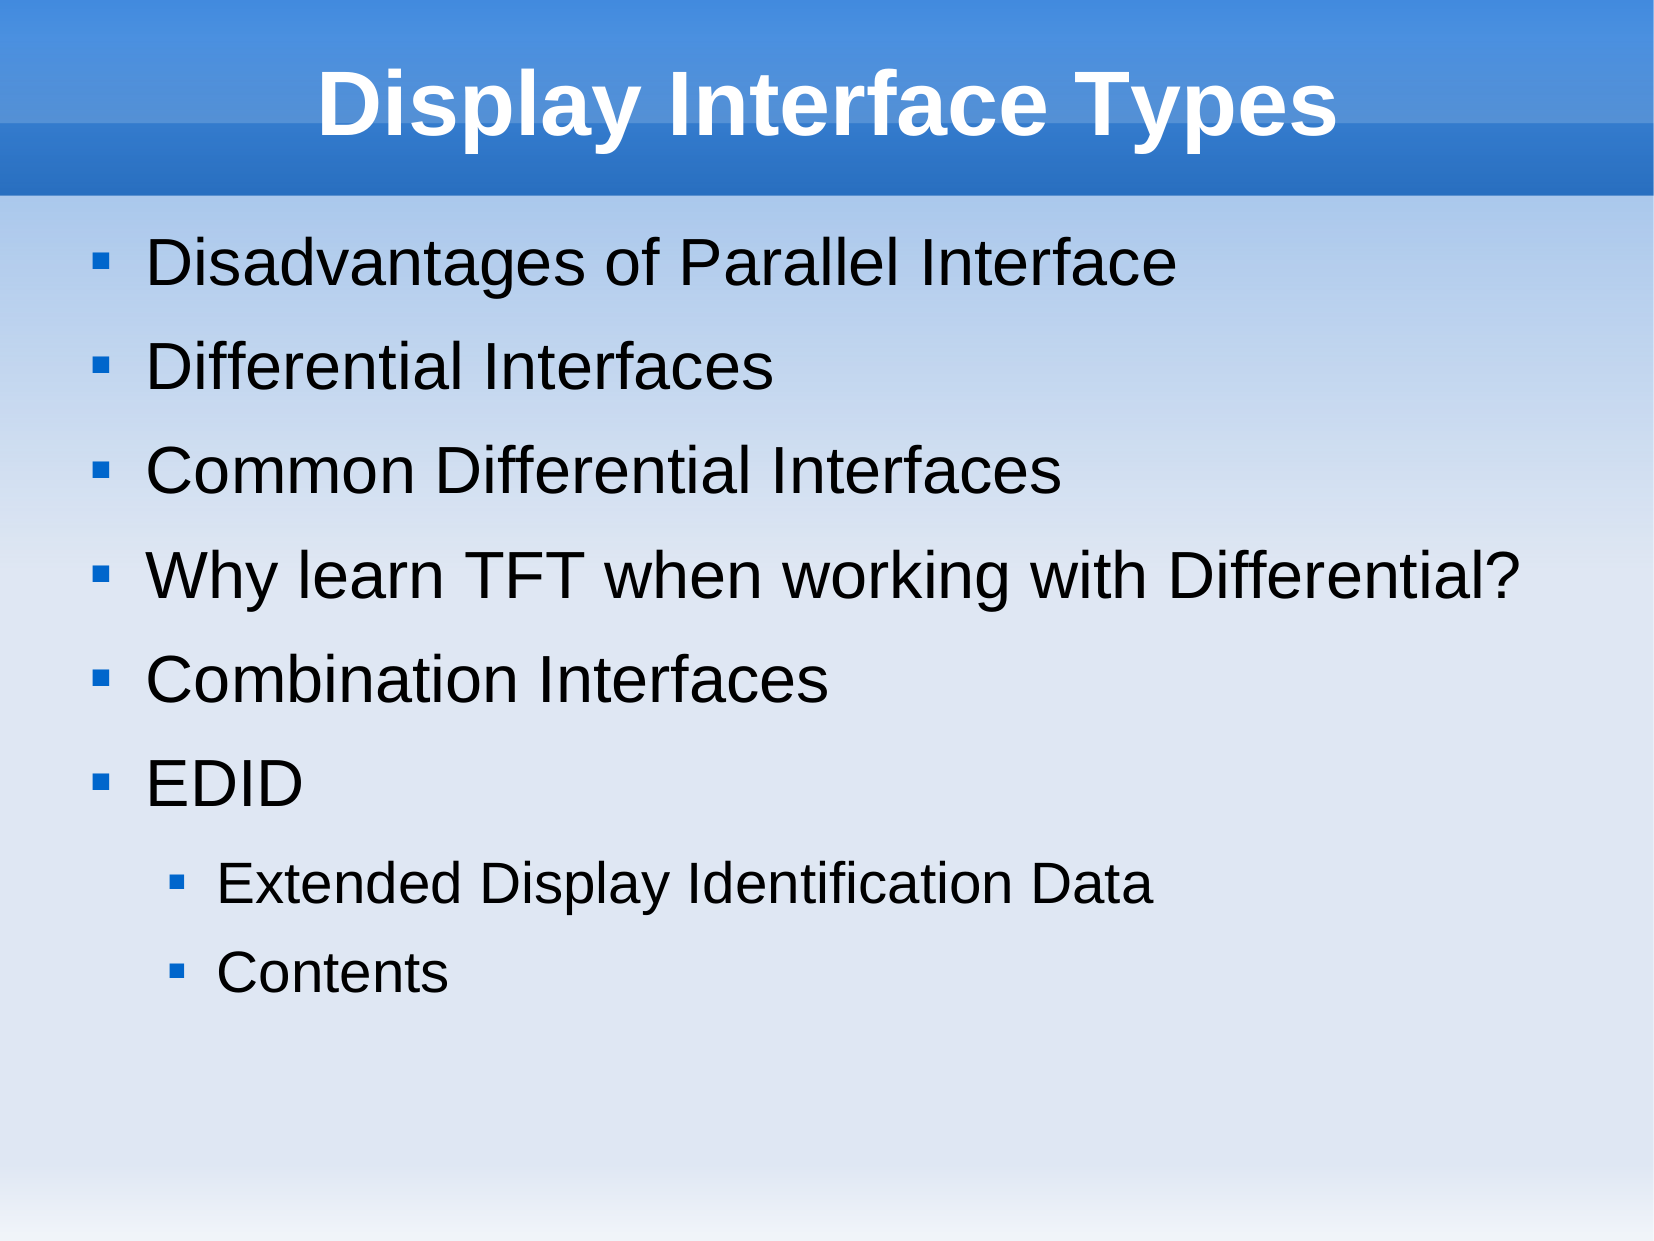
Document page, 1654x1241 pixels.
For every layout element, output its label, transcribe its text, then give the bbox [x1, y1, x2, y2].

title Display Interface Types [49, 0, 1538, 208]
list Disadvantages of Parallel Interface Differential Interfaces Common Differential Interfaces Why learn TFT when working with Differential? Combination Interfaces EDID Extended Display Identification Data Contents [75, 225, 1564, 1044]
picture [0, 0, 1654, 1241]
